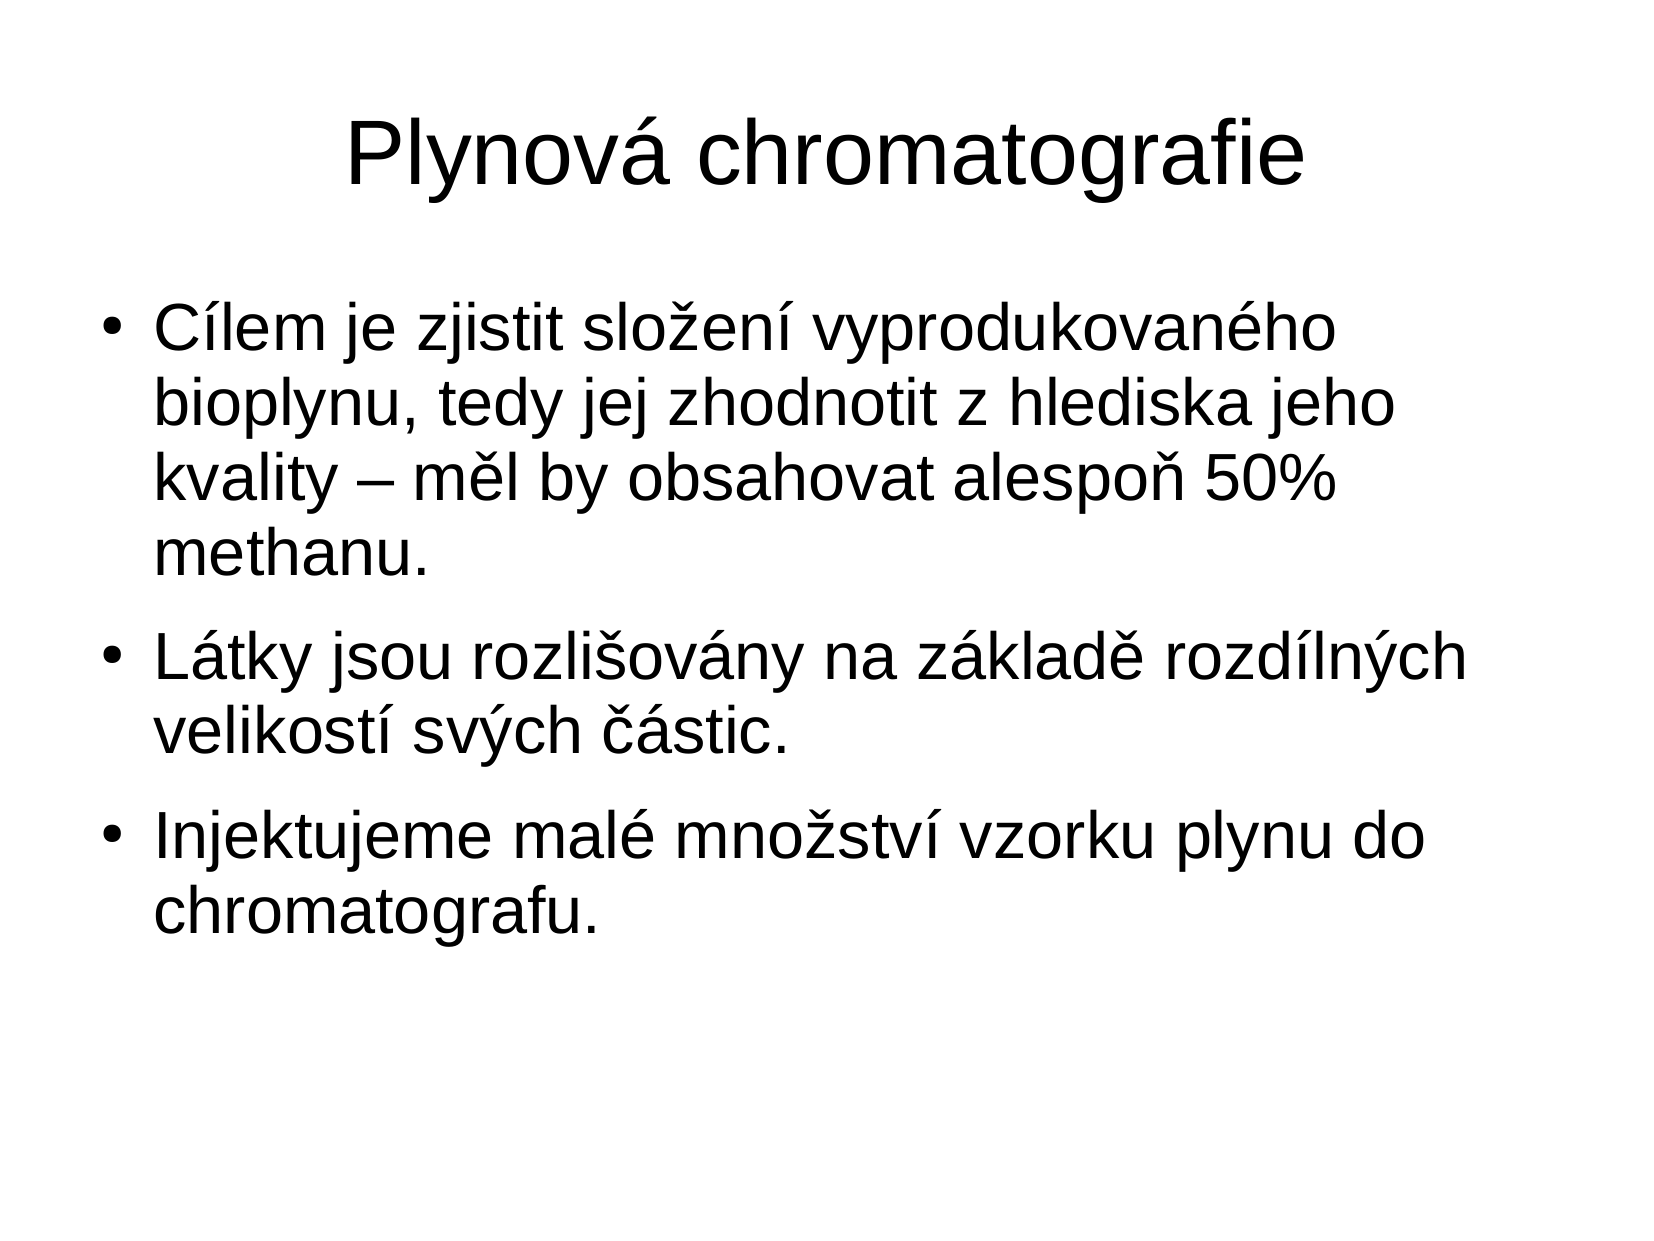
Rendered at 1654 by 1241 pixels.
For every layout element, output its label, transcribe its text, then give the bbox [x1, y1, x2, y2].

list Cílem je zjistit složení vyprodukovaného bioplynu, tedy jej zhodnotit z hlediska jeho kvality – měl by obsahovat alespoň 50% methanu. Látky jsou rozlišovány na základě rozdílných velikostí svých částic. Injektujeme malé množství vzorku plynu do chromatografu. [82, 290, 1571, 1010]
title Plynová chromatografie [82, 49, 1571, 257]
